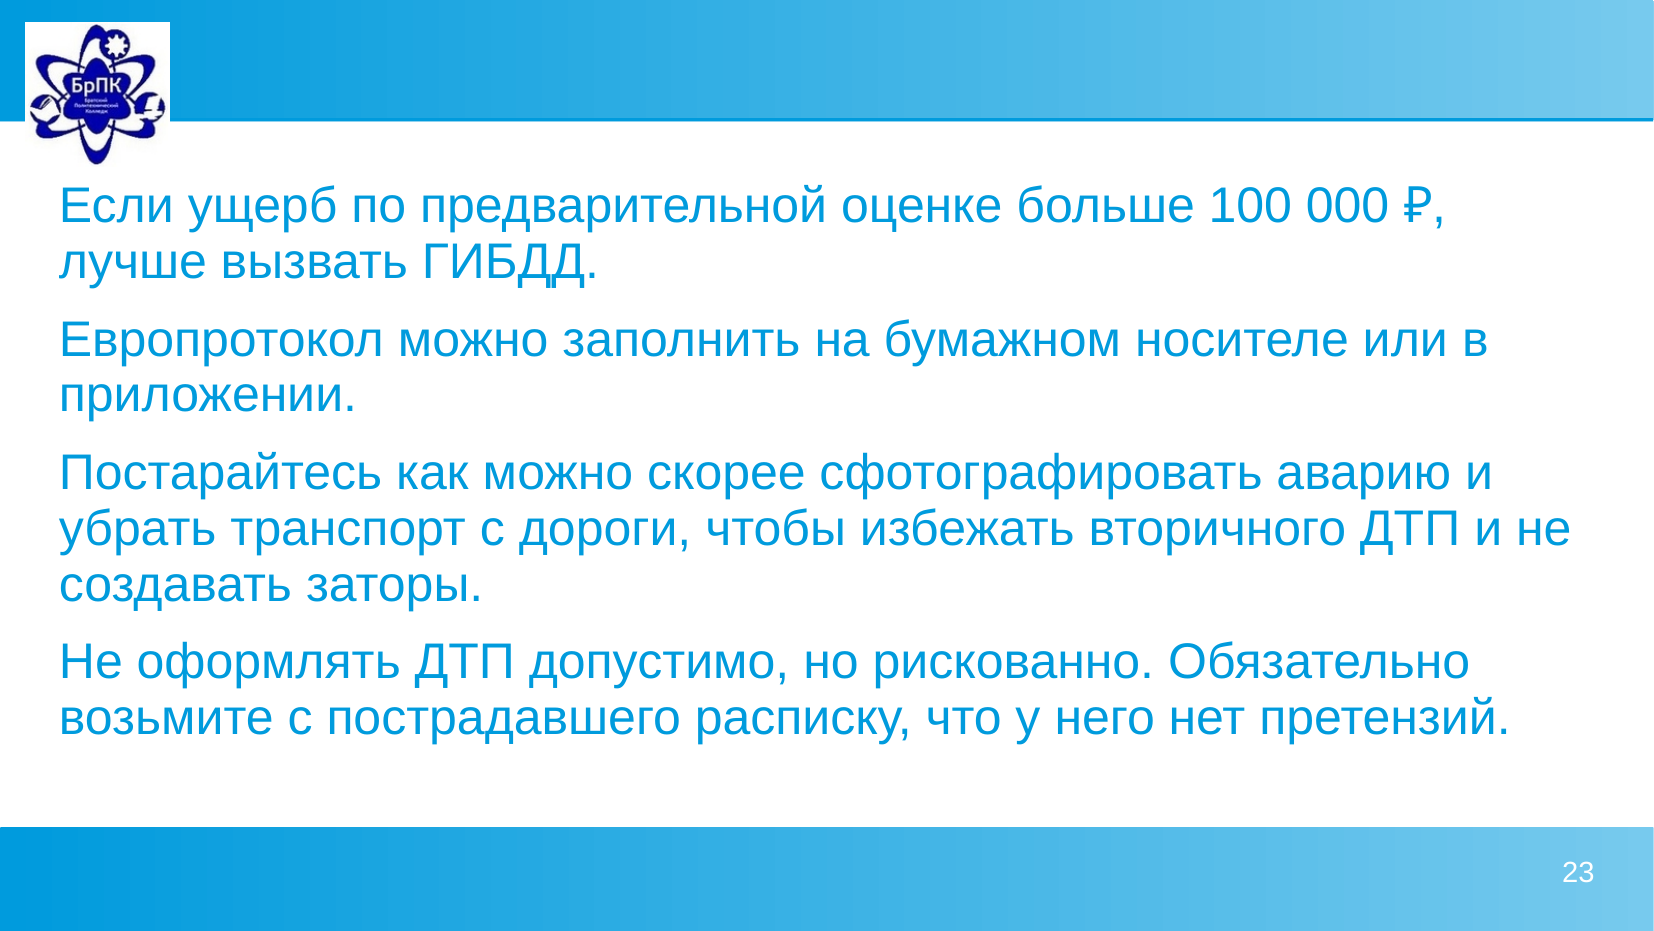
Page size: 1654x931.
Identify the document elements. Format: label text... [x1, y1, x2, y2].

picture [25, 23, 170, 168]
list Если ущерб по предварительной оценке больше 100 000 ₽, лучше вызвать ГИБДД. Европротокол можно заполнить на бумажном носителе или в приложении. Постарайтесь как можно скорее сфотографировать аварию и убрать транспорт с дороги, чтобы избежать вторичного ДТП и не создавать заторы. Не оформлять ДТП допустимо, но рискованно. Обязательно возьмите с пострадавшего расписку, что у него нет претензий. [59, 177, 1595, 768]
